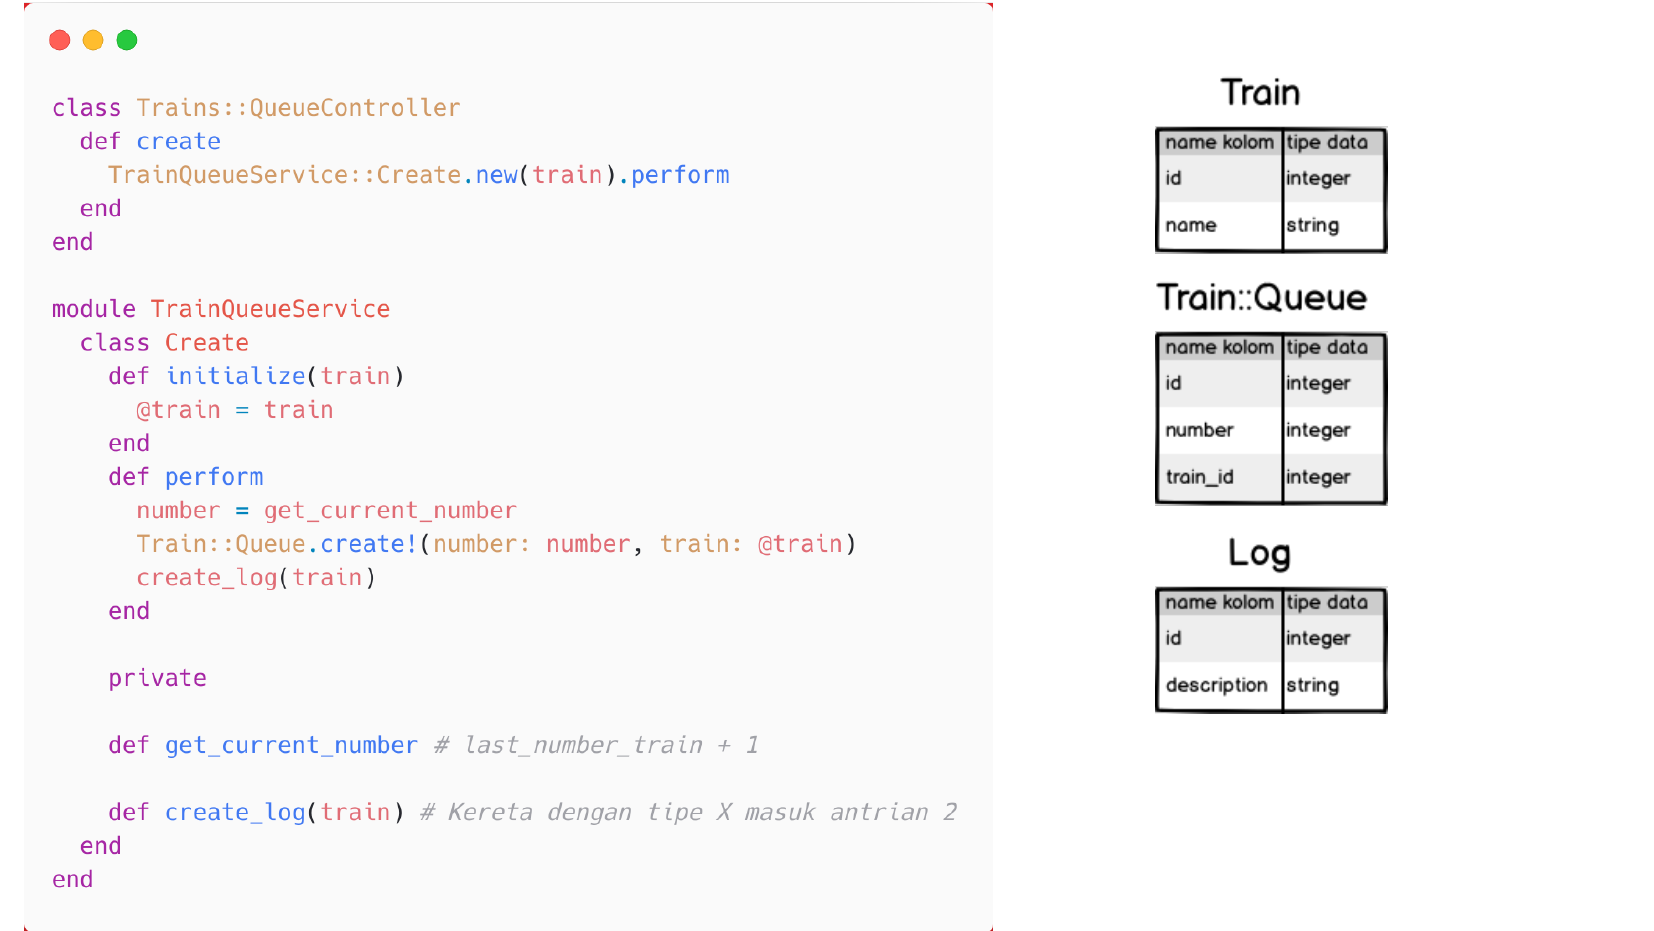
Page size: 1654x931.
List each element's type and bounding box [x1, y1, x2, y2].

picture [24, 2, 993, 931]
picture [1155, 74, 1388, 714]
